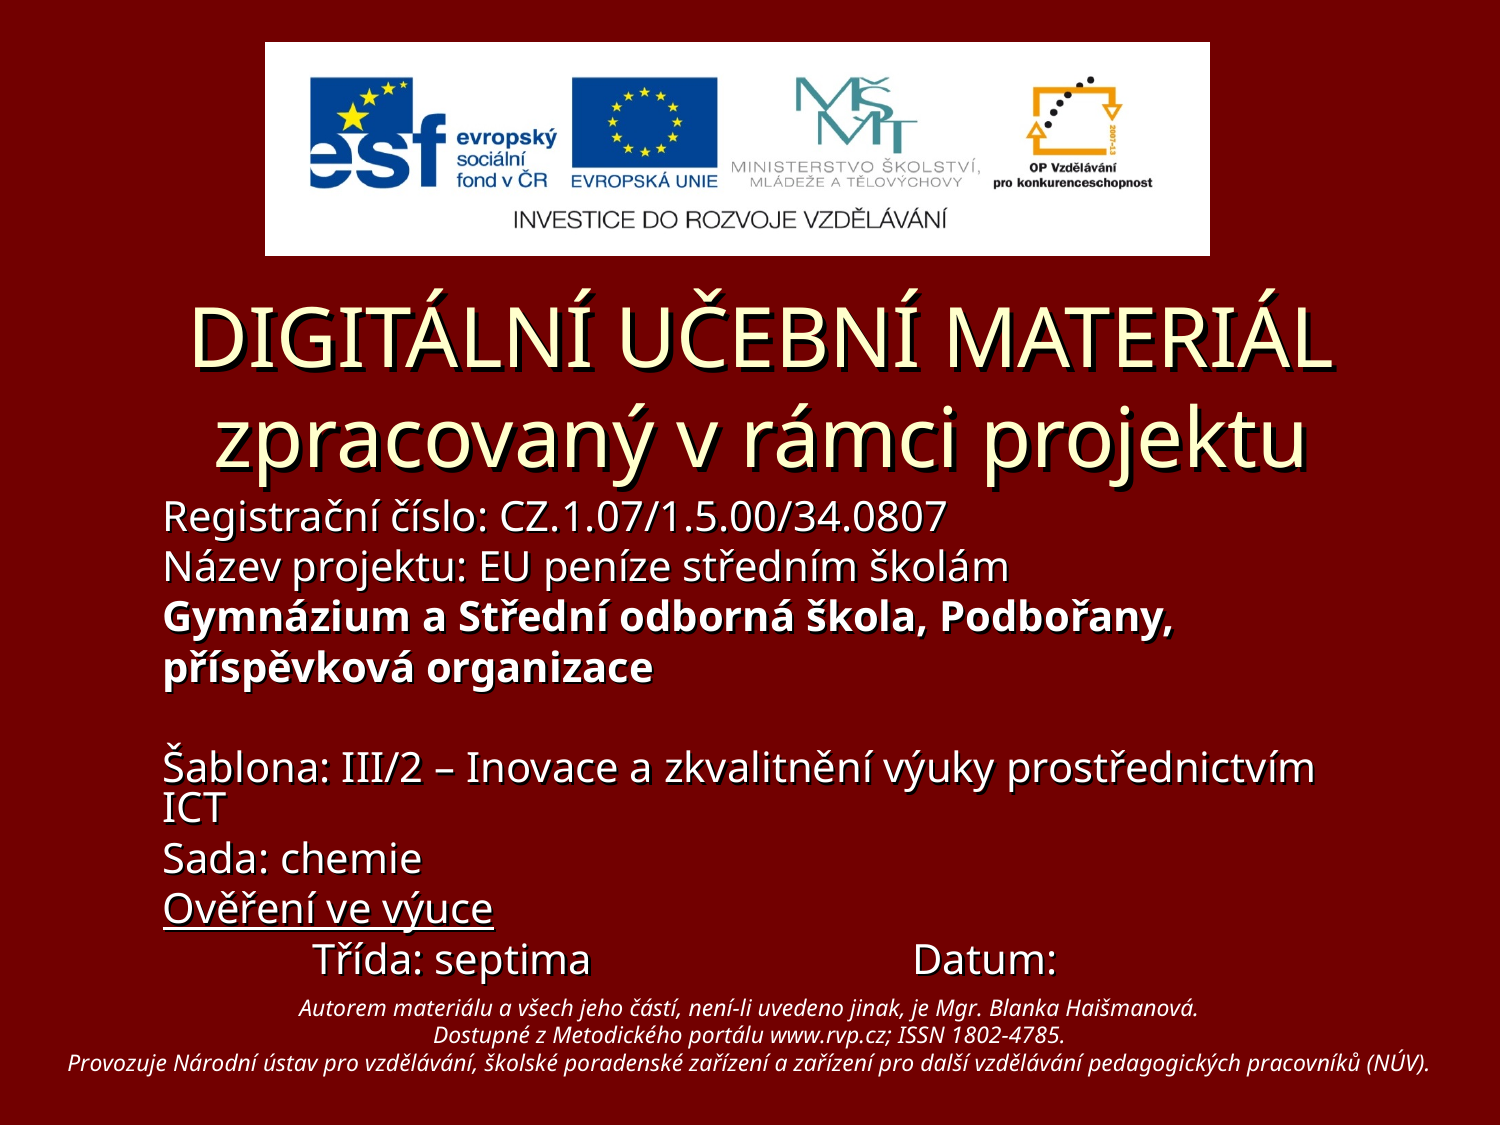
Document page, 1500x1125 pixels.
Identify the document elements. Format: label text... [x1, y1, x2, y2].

text_box Autorem materiálu a všech jeho částí, není-li uvedeno jinak, je Mgr. Blanka Haišmanová. Dostupné z Metodického portálu www.rvp.cz; ISSN 1802-4785. Provozuje Národní ústav pro vzdělávání, školské poradenské zařízení a zařízení pro další vzdělávání pedagogických pracovníků (NÚV). [41, 985, 1459, 1125]
text_box Registrační číslo: CZ.1.07/1.5.00/34.0807 Název projektu: EU peníze středním školám Gymnázium a Střední odborná škola, Podbořany, příspěvková organizace Šablona: III/2 – Inovace a zkvalitnění výuky prostřednictvím ICT Sada: chemie Ověření ve výuce Třída: septima Datum: [147, 492, 1376, 985]
picture [265, 42, 1210, 256]
title DIGITÁLNÍ UČEBNÍ MATERIÁL zpracovaný v rámci projektu [123, 276, 1399, 492]
